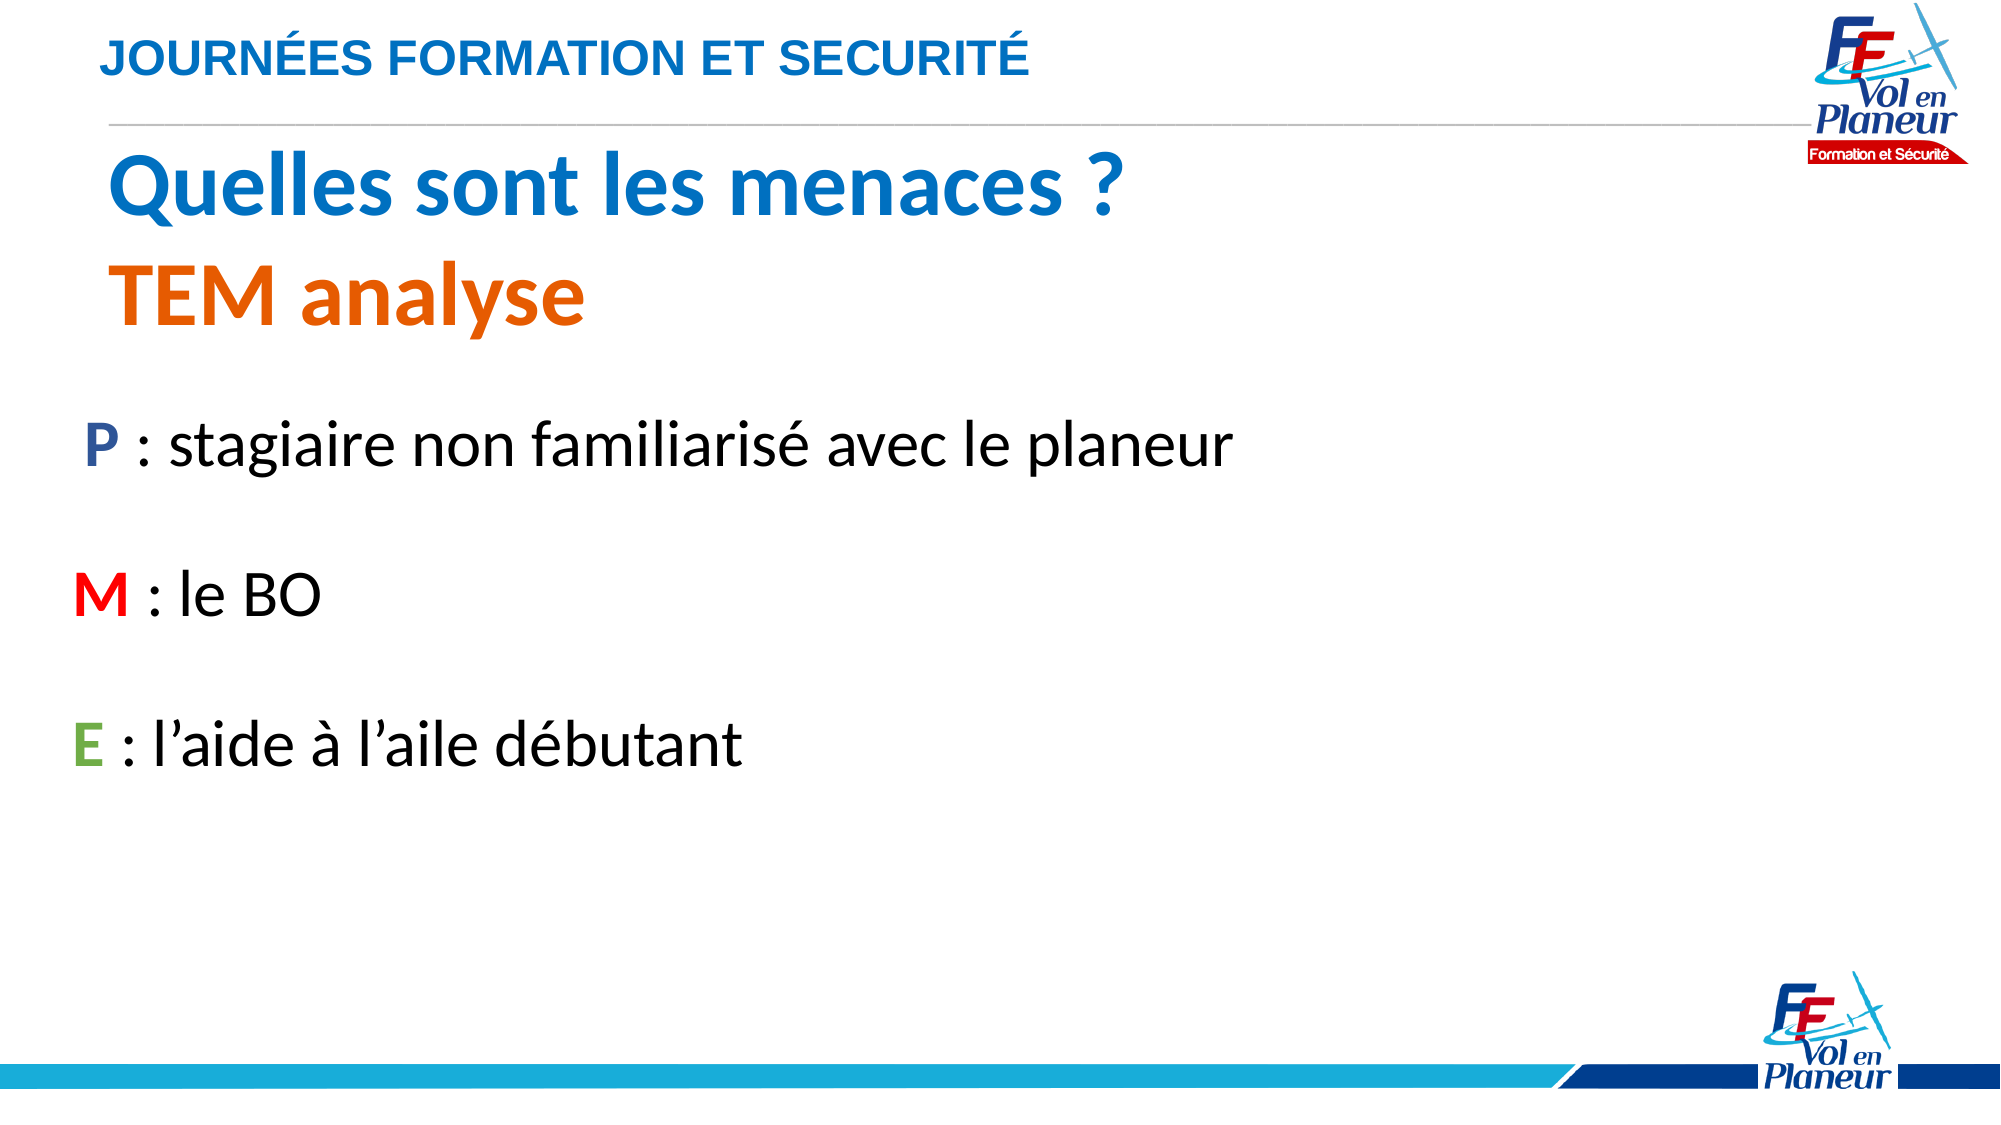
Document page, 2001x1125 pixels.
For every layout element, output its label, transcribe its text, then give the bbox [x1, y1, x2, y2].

text_box Quelles sont les menaces ? TEM analyse [93, 116, 1298, 352]
text_box M : le BO [58, 542, 1059, 638]
text_box P : stagiaire non familiarisé avec le planeur [70, 392, 1547, 487]
list JOURNÉES FORMATION ET SECURITÉ [70, 24, 1547, 93]
picture [0, 959, 2000, 1125]
text_box E : l’aide à l’aile débutant [58, 691, 1059, 787]
picture [1759, 2, 2000, 165]
